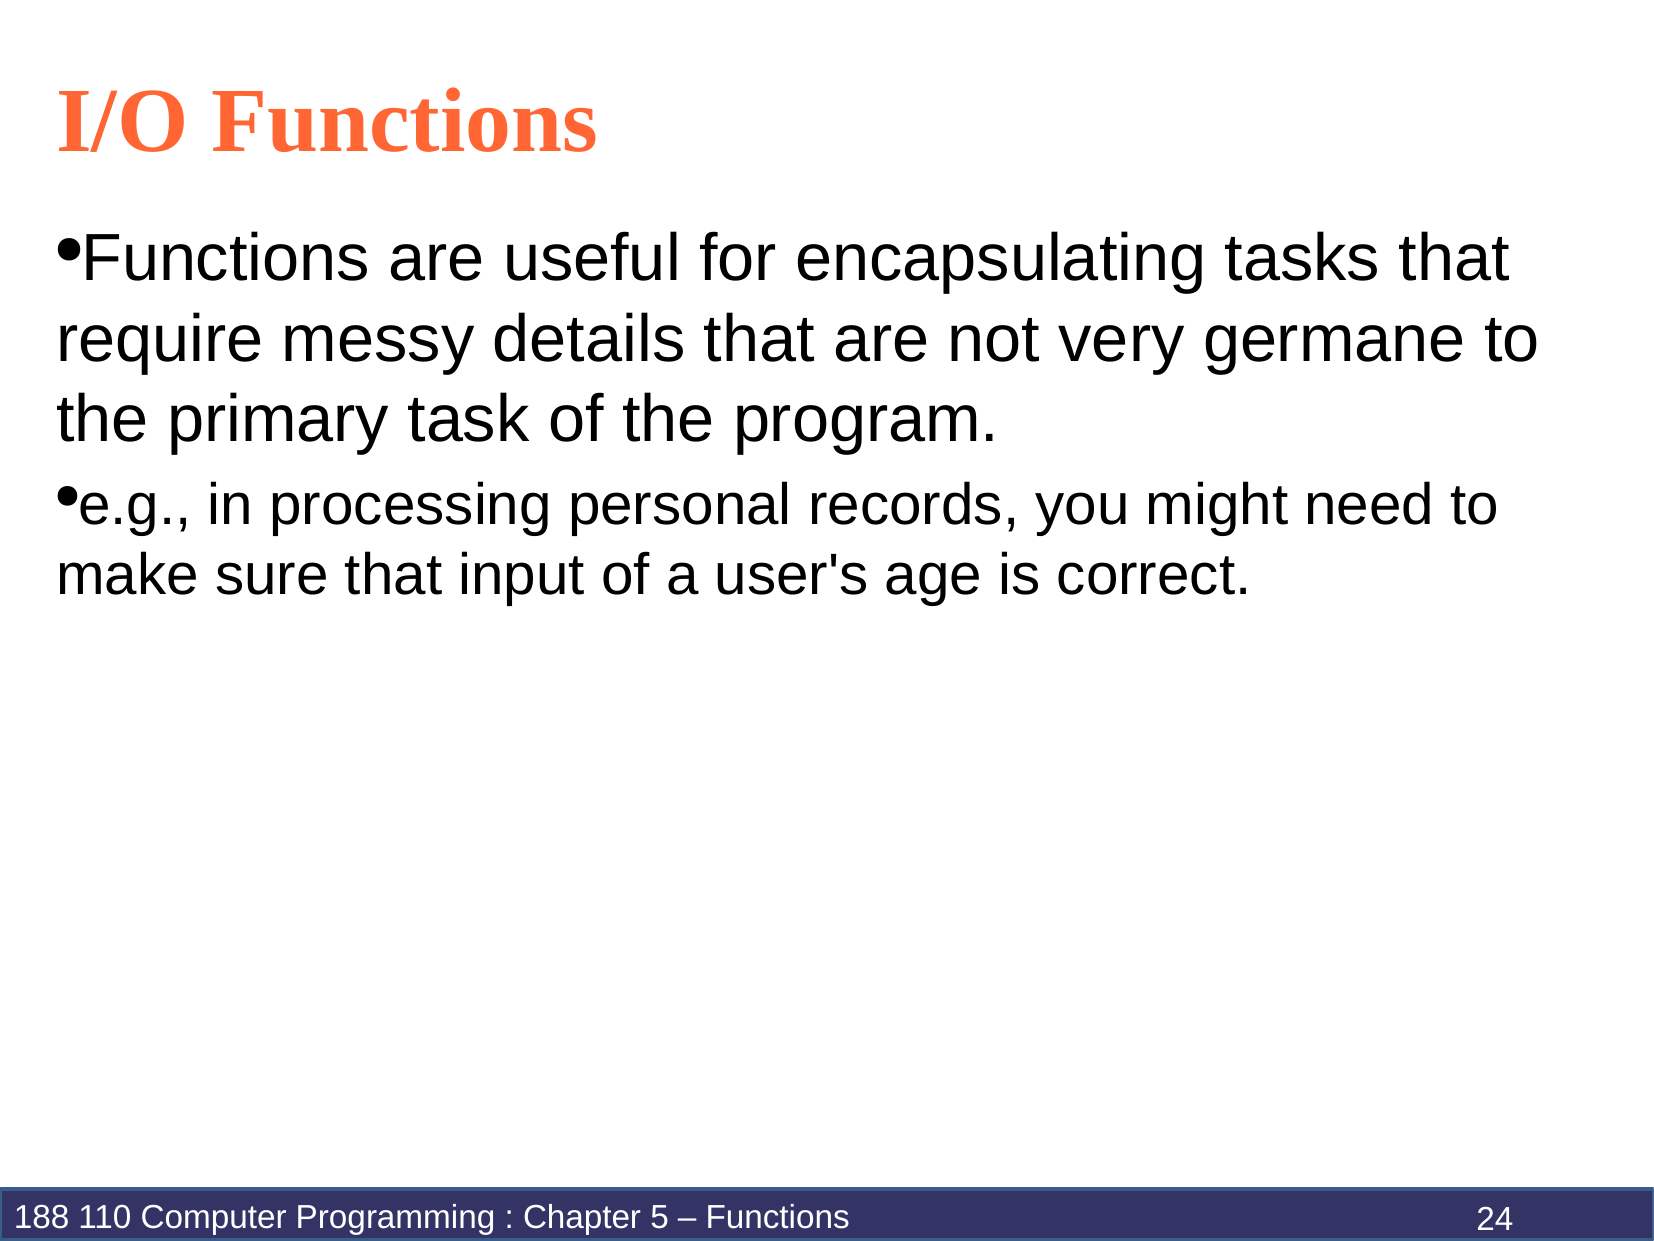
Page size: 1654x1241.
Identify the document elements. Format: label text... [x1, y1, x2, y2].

list Functions are useful for encapsulating tasks that require messy details that are not very germane to the primary task of the program. e.g., in processing personal records, you might need to make sure that input of a user's age is correct. [56, 214, 1591, 1122]
title I/O Functions [55, 46, 1591, 182]
